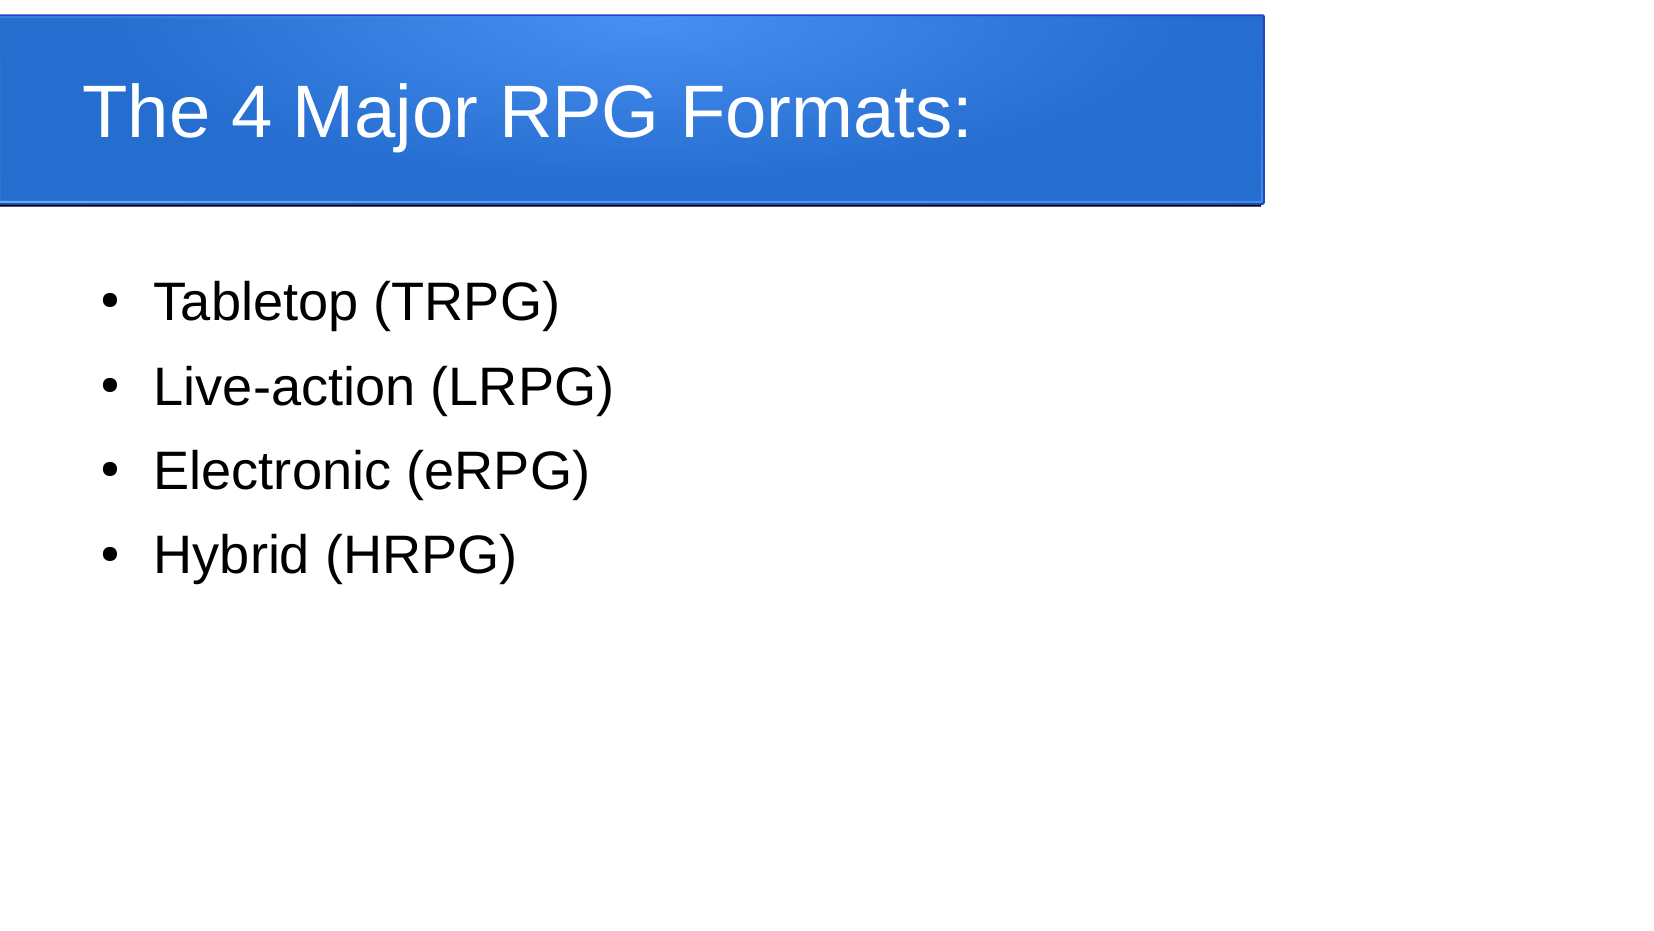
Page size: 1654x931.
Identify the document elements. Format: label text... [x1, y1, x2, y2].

list Tabletop (TRPG) Live-action (LRPG) Electronic (eRPG) Hybrid (HRPG) [82, 271, 1571, 851]
title The 4 Major RPG Formats: [82, 35, 1235, 189]
